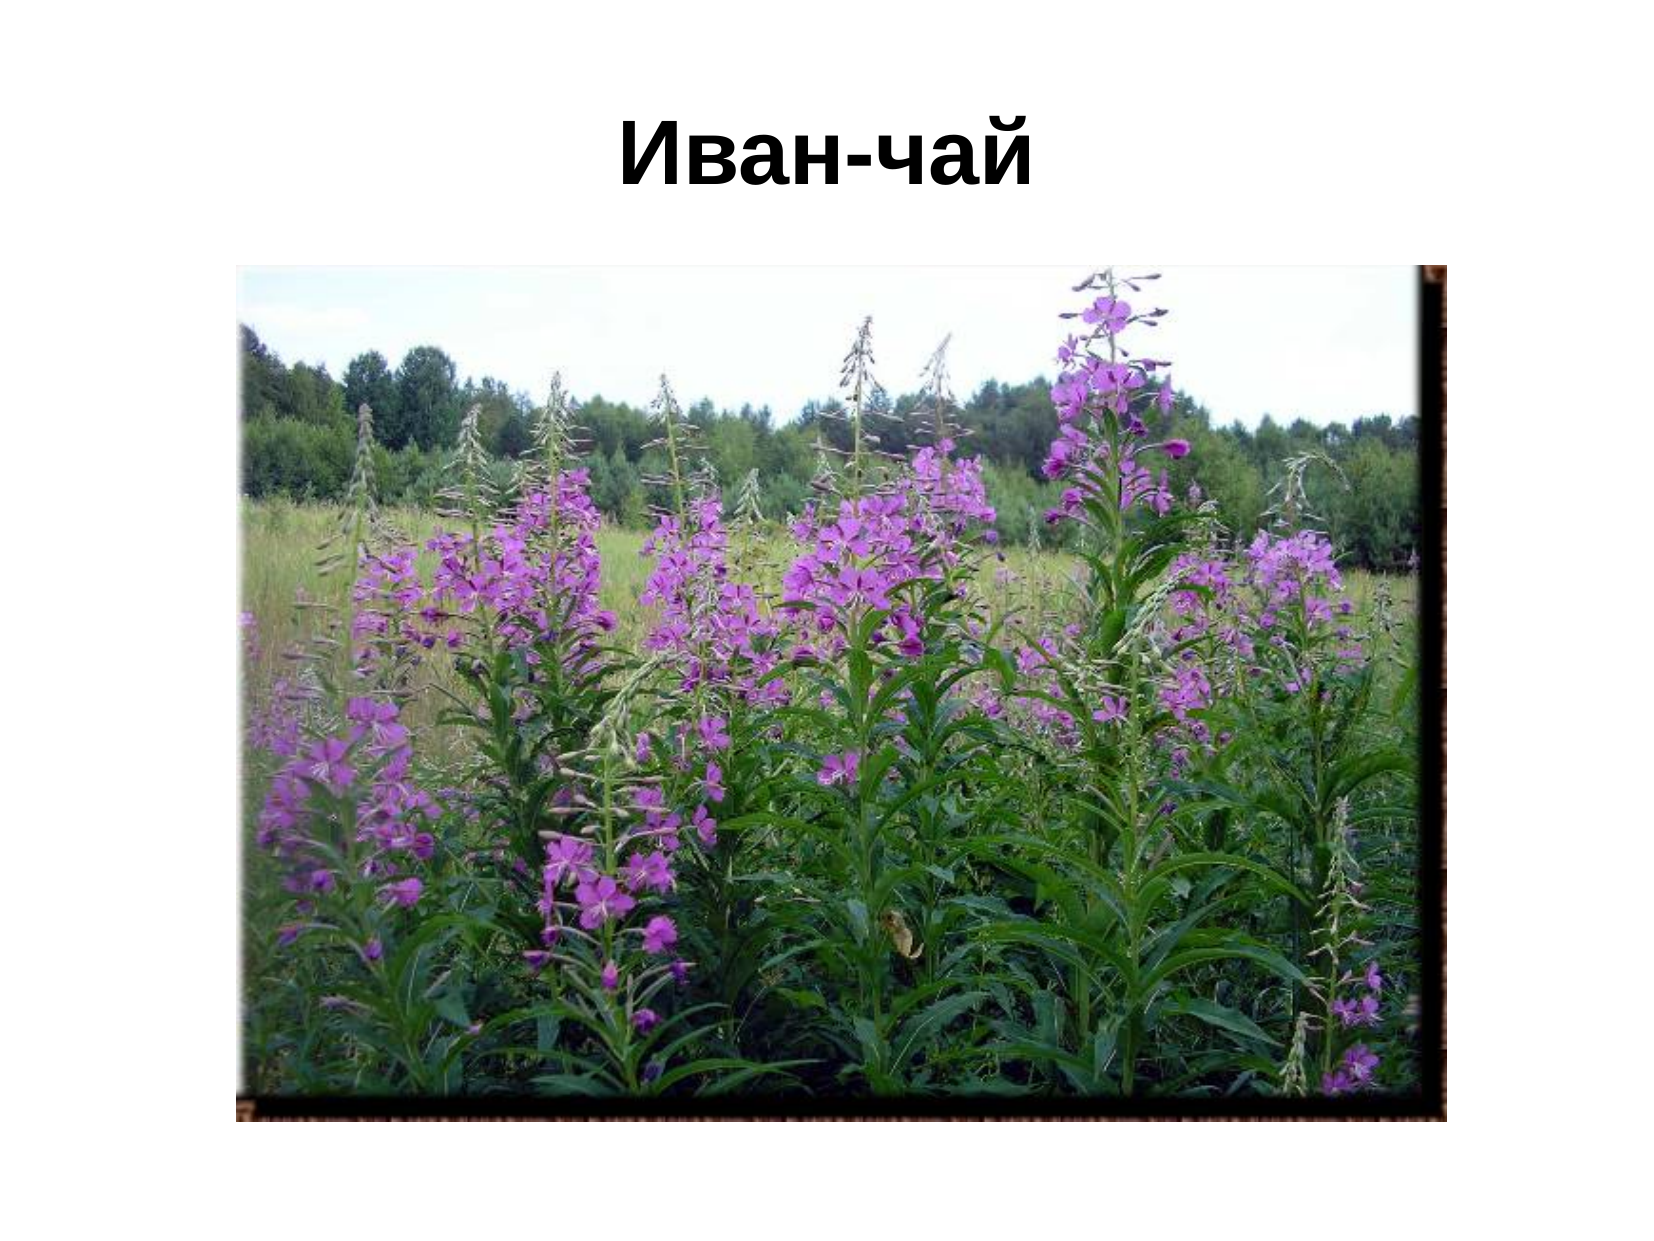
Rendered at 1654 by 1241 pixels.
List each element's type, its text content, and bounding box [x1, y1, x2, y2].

title Иван-чай [82, 56, 1571, 250]
picture [236, 265, 1447, 1123]
